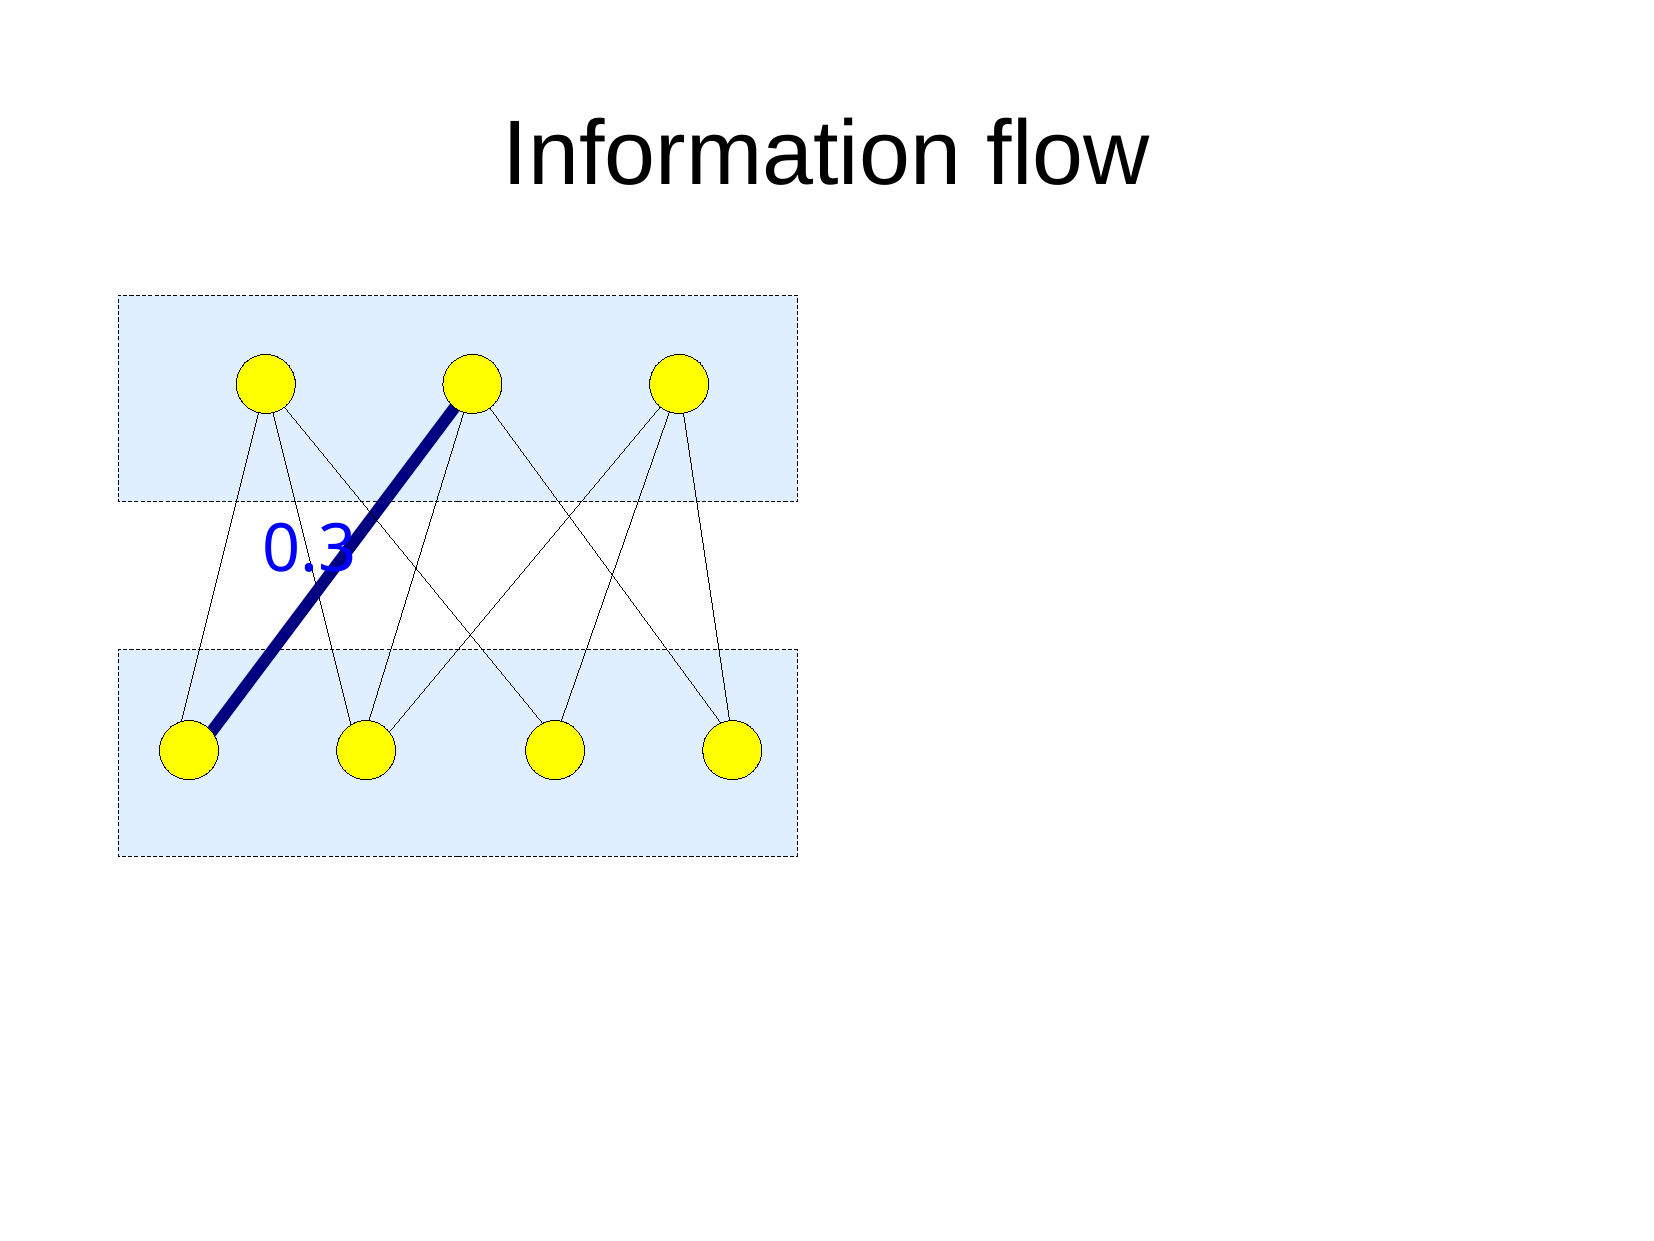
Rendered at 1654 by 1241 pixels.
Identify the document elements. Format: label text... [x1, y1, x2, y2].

text_box [118, 295, 798, 502]
text_box [118, 649, 798, 857]
text_box 0.3 [247, 492, 375, 601]
title Information flow [82, 49, 1571, 257]
